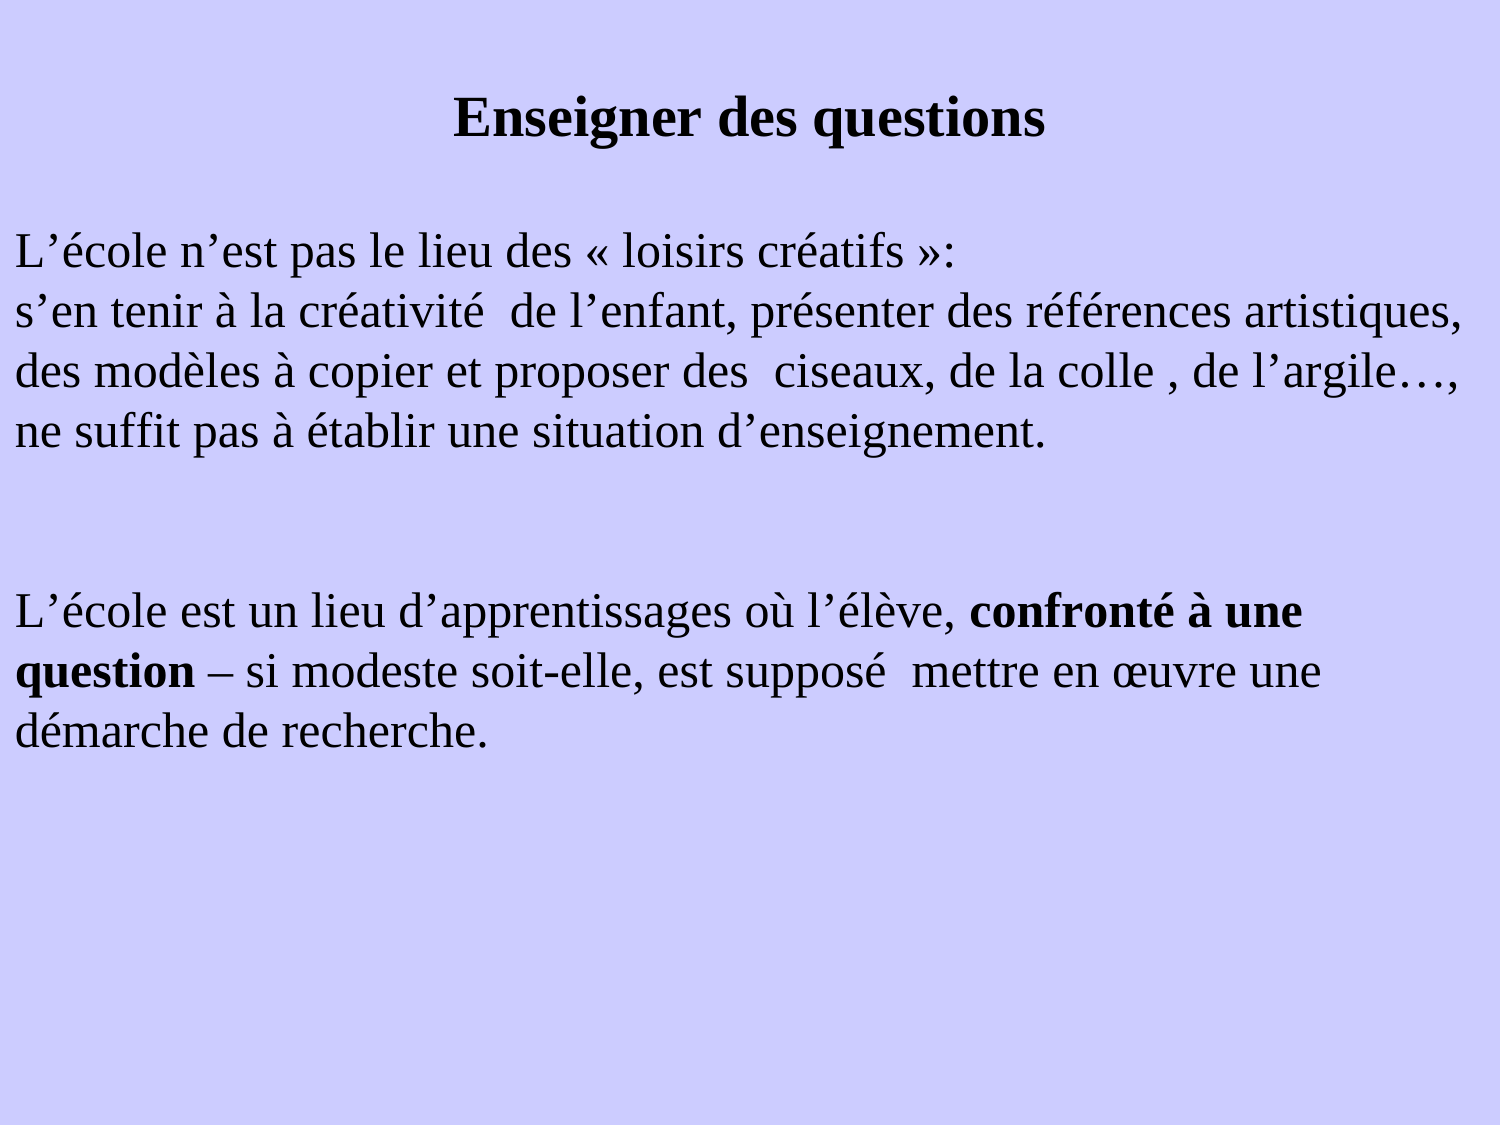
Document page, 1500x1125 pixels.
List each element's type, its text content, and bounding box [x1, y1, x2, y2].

text_box Enseigner des questions L’école n’est pas le lieu des « loisirs créatifs »: s’en tenir à la créativité de l’enfant, présenter des références artistiques, des modèles à copier et proposer des ciseaux, de la colle , de l’argile…, ne suffit pas à établir une situation d’enseignement. L’école est un lieu d’apprentissages où l’élève, confronté à une question – si modeste soit-elle, est supposé mettre en œuvre une démarche de recherche. [0, 0, 1500, 1125]
